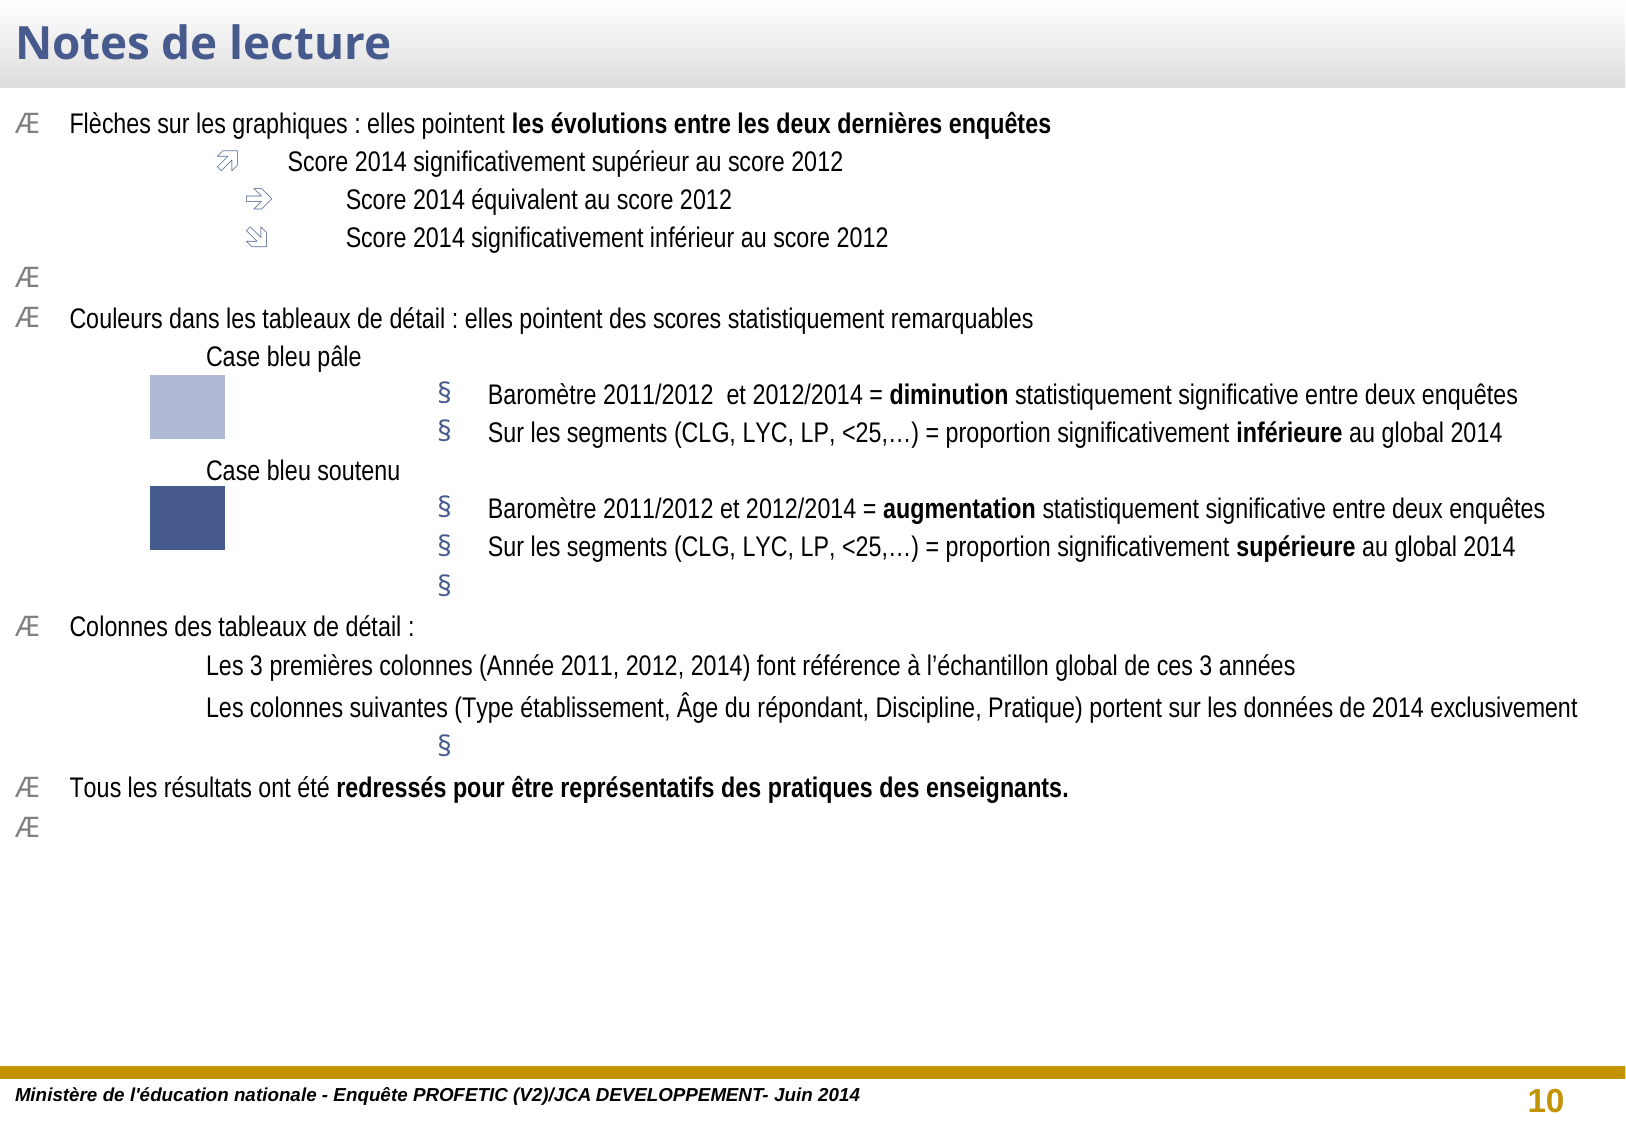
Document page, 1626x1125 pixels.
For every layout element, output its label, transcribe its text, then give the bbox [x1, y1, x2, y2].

text_box [150, 375, 225, 439]
text_box Ministère de l'éducation nationale - Enquête PROFETIC (V2)/JCA DEVELOPPEMENT- Juin 2014 [0, 1074, 1501, 1125]
title Notes de lecture [0, 0, 1625, 88]
text_box 10 [1512, 1071, 1625, 1125]
list Flèches sur les graphiques : elles pointent les évolutions entre les deux dernières enquêtes  Score 2014 significativement supérieur au score 2012  Score 2014 équivalent au score 2012  Score 2014 significativement inférieur au score 2012 Couleurs dans les tableaux de détail : elles pointent des scores statistiquement remarquables Case bleu pâle Baromètre 2011/2012 et 2012/2014 = diminution statistiquement significative entre deux enquêtes Sur les segments (CLG, LYC, LP, <25,…) = proportion significativement inférieure au global 2014 Case bleu soutenu Baromètre 2011/2012 et 2012/2014 = augmentation statistiquement significative entre deux enquêtes Sur les segments (CLG, LYC, LP, <25,…) = proportion significativement supérieure au global 2014 Colonnes des tableaux de détail : Les 3 premières colonnes (Année 2011, 2012, 2014) font référence à l’échantillon global de ces 3 années Les colonnes suivantes (Type établissement, Âge du répondant, Discipline, Pratique) portent sur les données de 2014 exclusivement Tous les résultats ont été redressés pour être représentatifs des pratiques des enseignants. [0, 97, 1600, 863]
text_box [150, 486, 225, 550]
